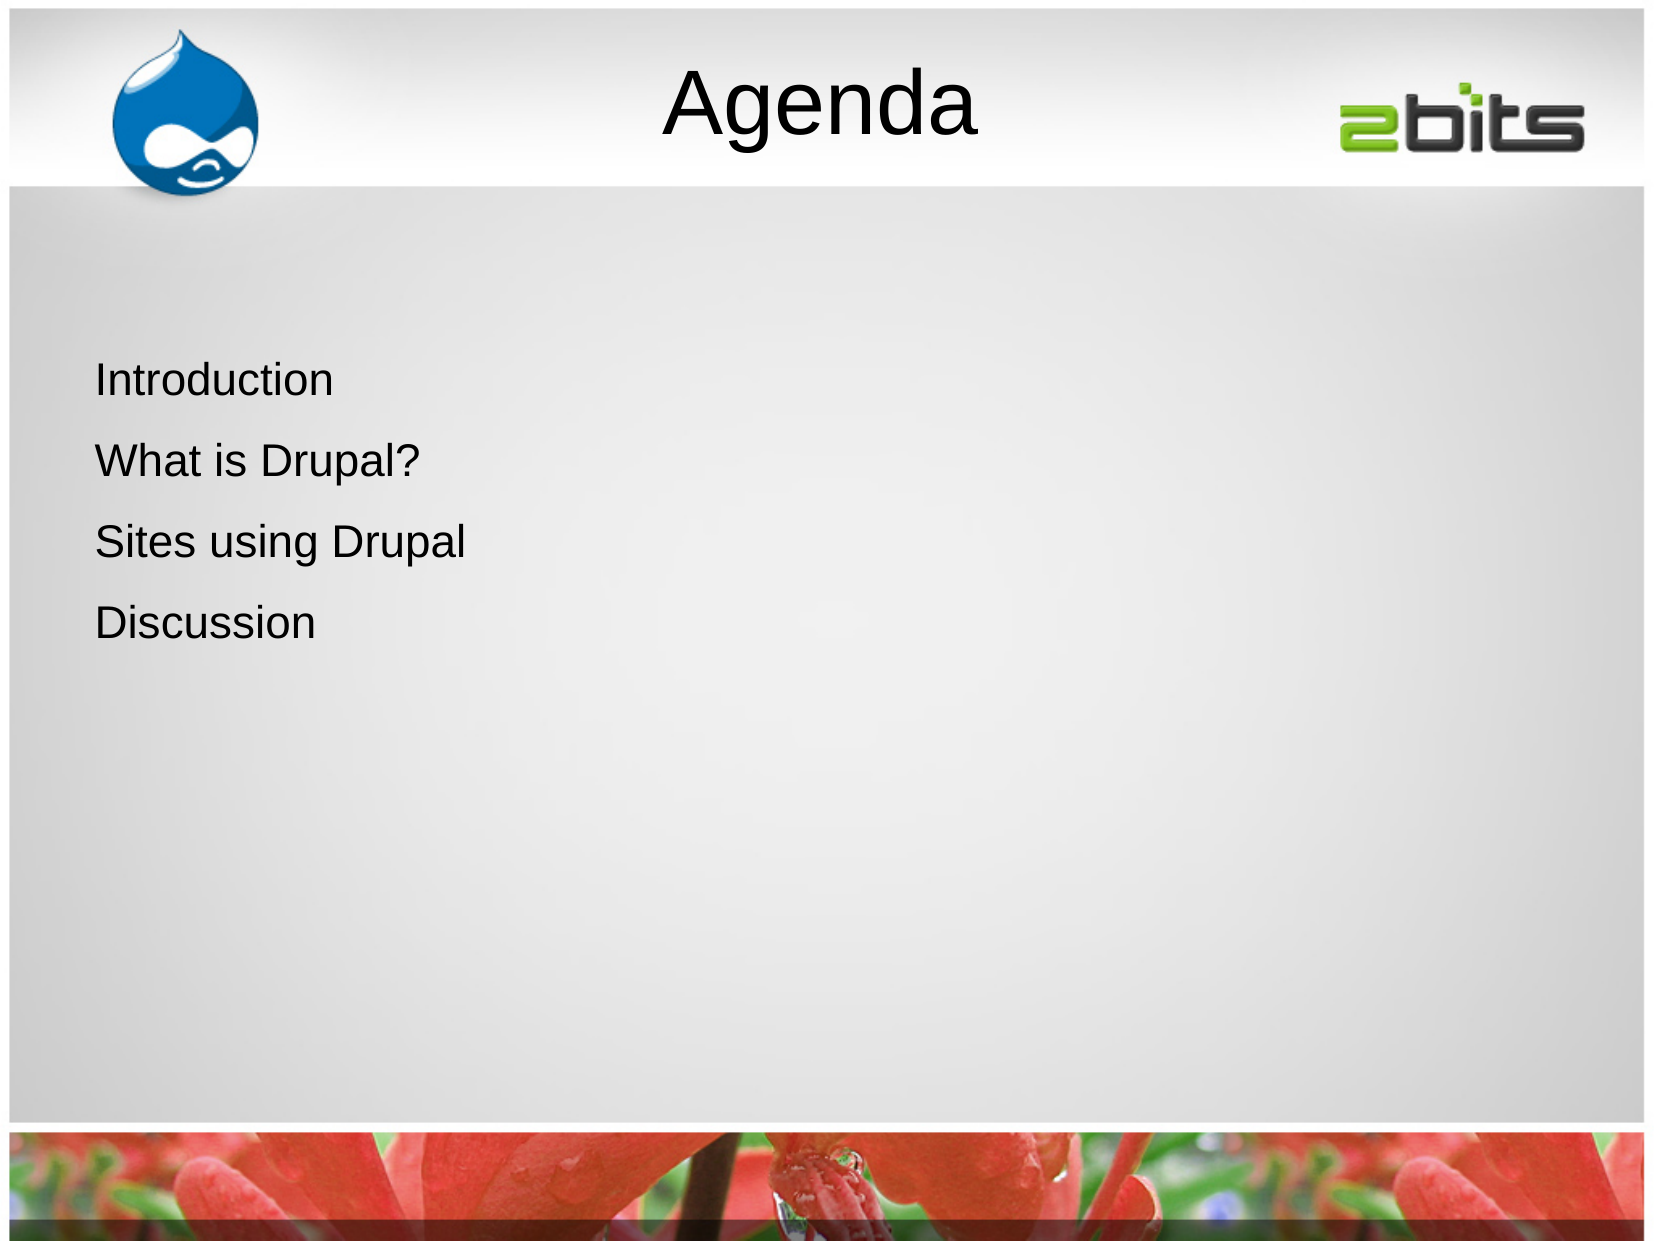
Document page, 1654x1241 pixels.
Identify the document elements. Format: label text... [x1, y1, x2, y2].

list Introduction What is Drupal? Sites using Drupal Discussion [76, 354, 1565, 1038]
title Agenda [76, 0, 1565, 207]
picture [0, 0, 1654, 1241]
